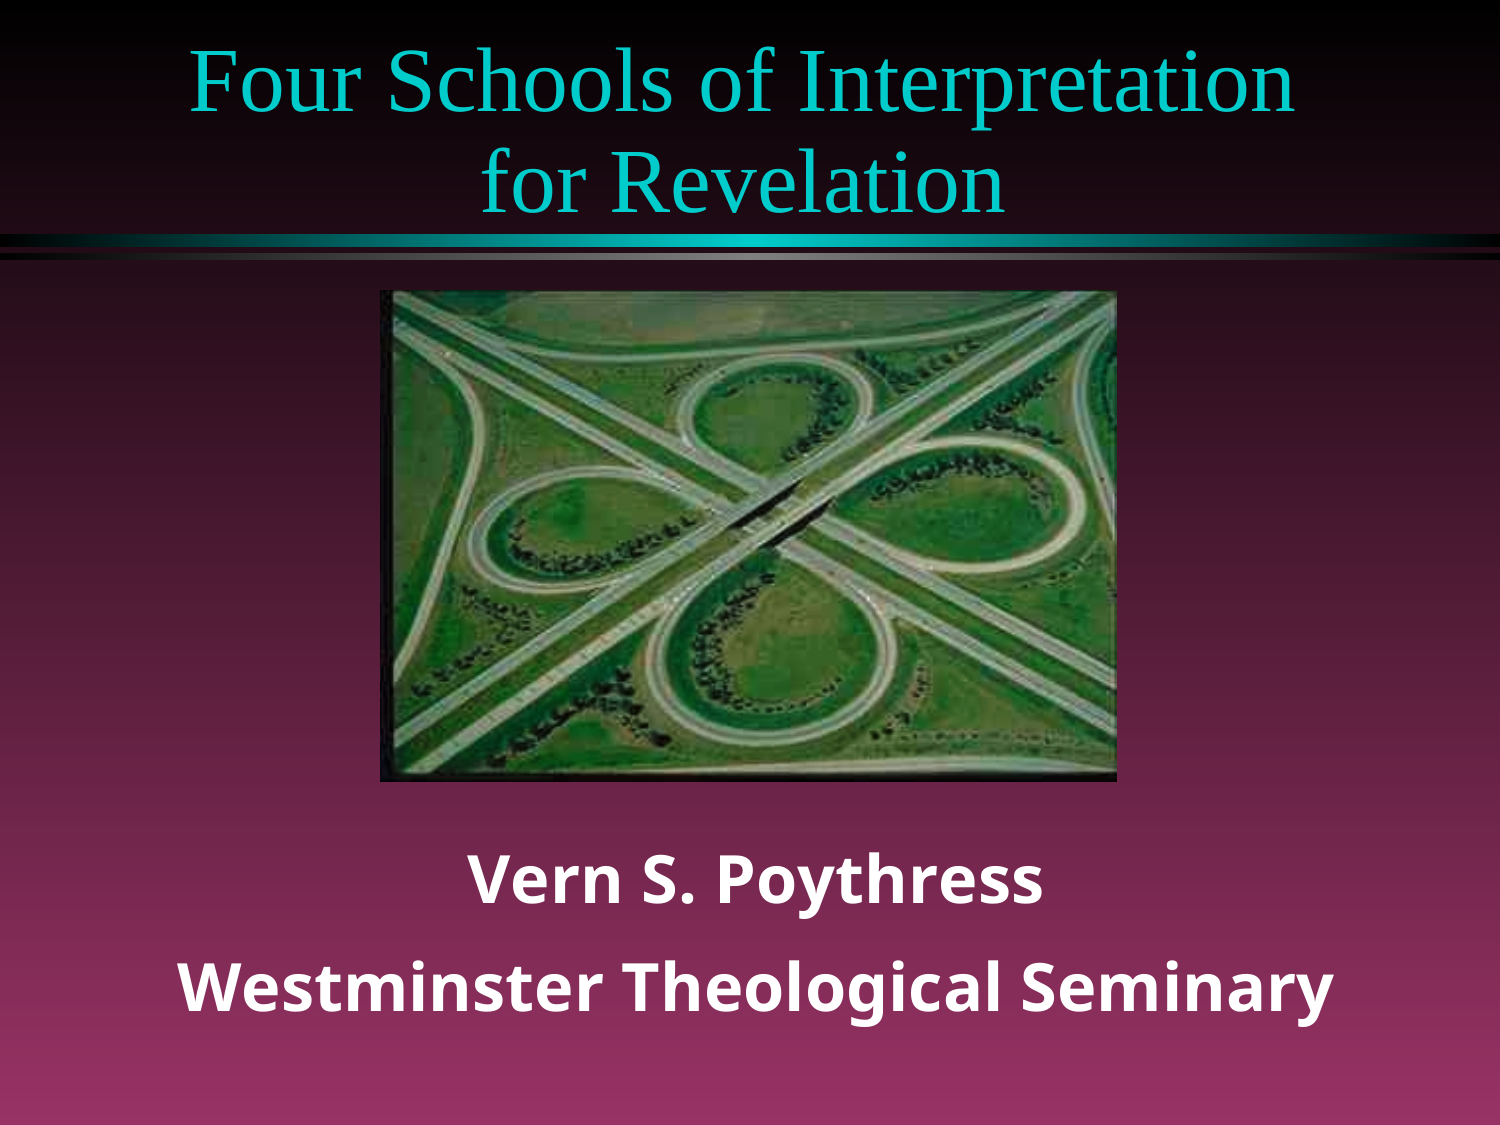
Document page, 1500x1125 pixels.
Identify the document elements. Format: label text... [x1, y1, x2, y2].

text_box Vern S. Poythress Westminster Theological Seminary [87, 825, 1426, 1063]
title Four Schools of Interpretation for Revelation [99, 22, 1388, 241]
picture [380, 290, 1117, 783]
